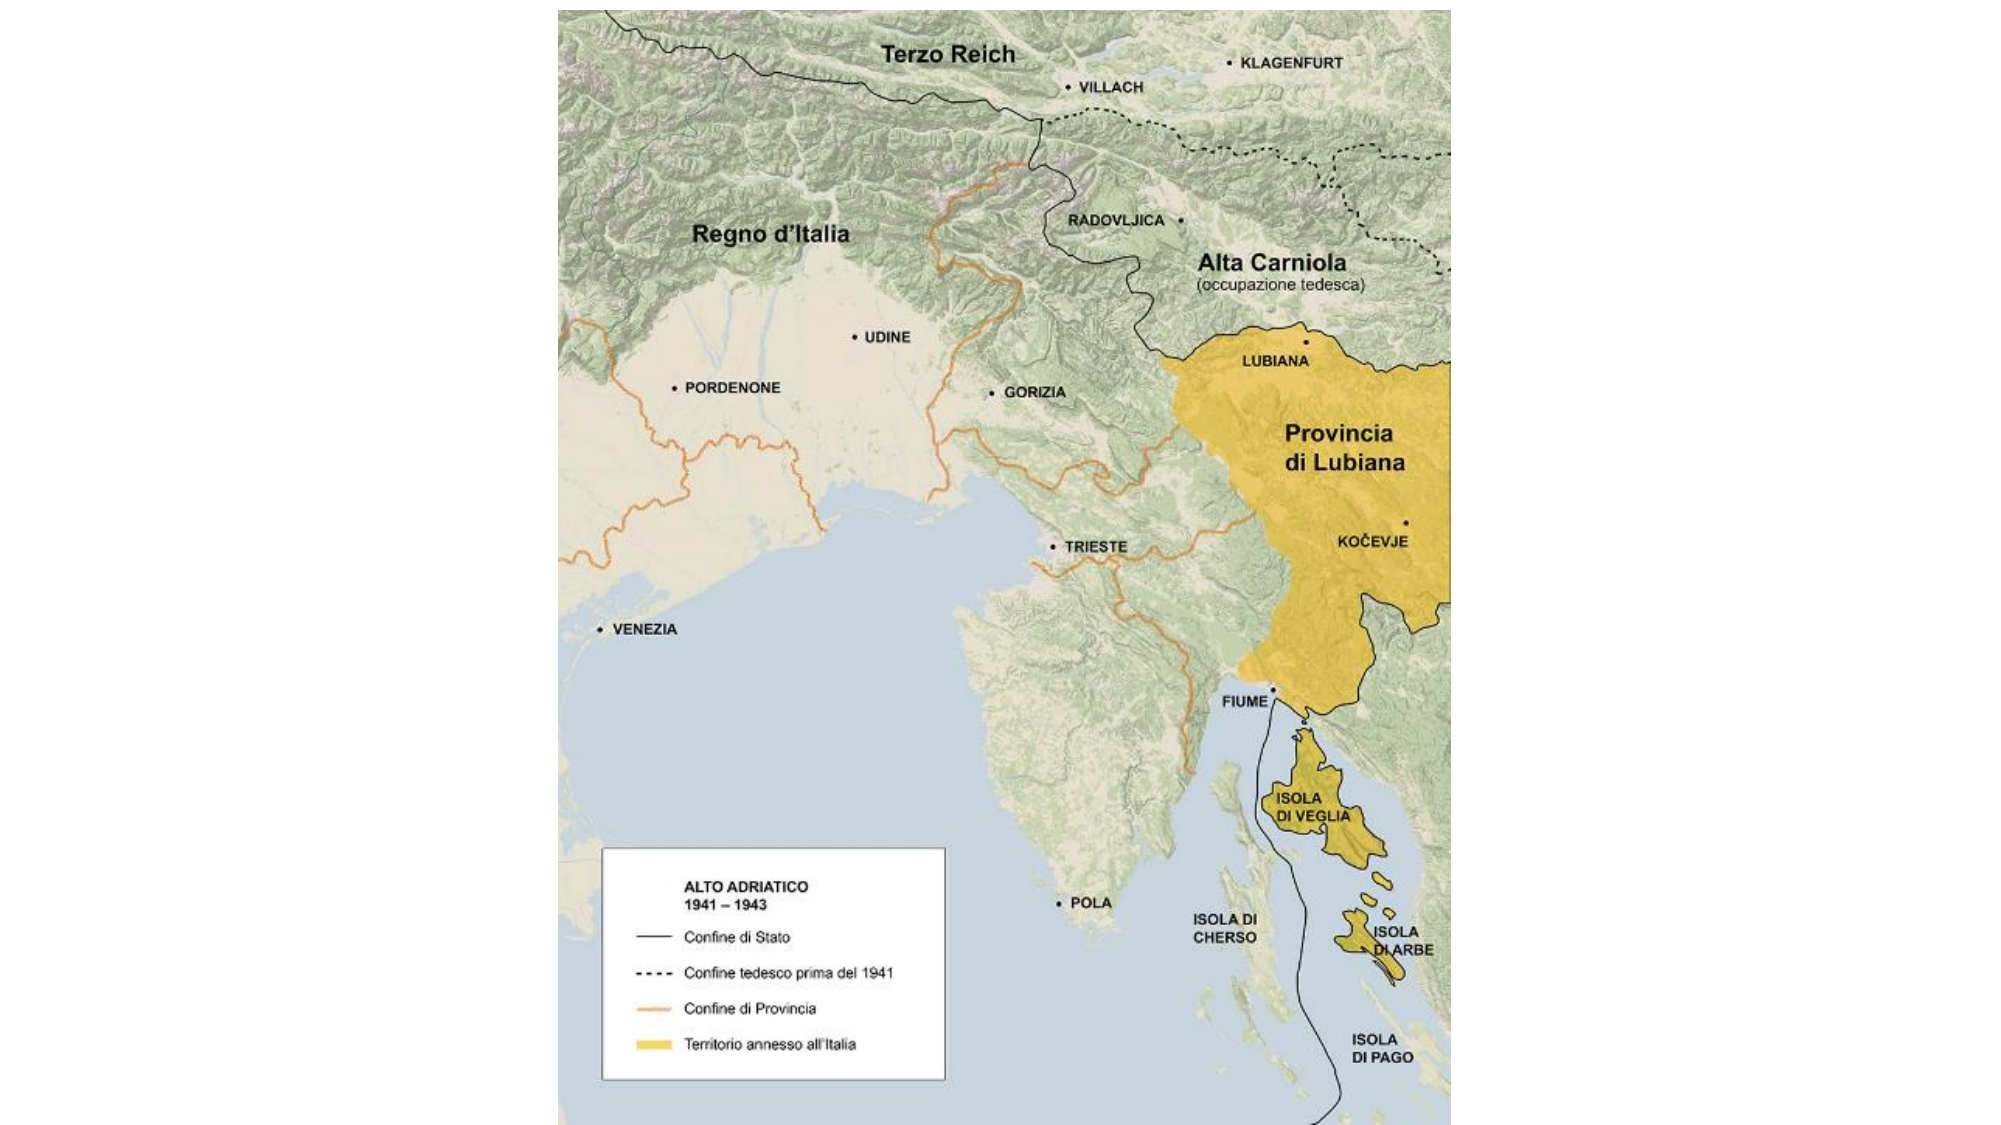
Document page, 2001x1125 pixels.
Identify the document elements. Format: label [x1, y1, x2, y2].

picture [558, 10, 1451, 1125]
